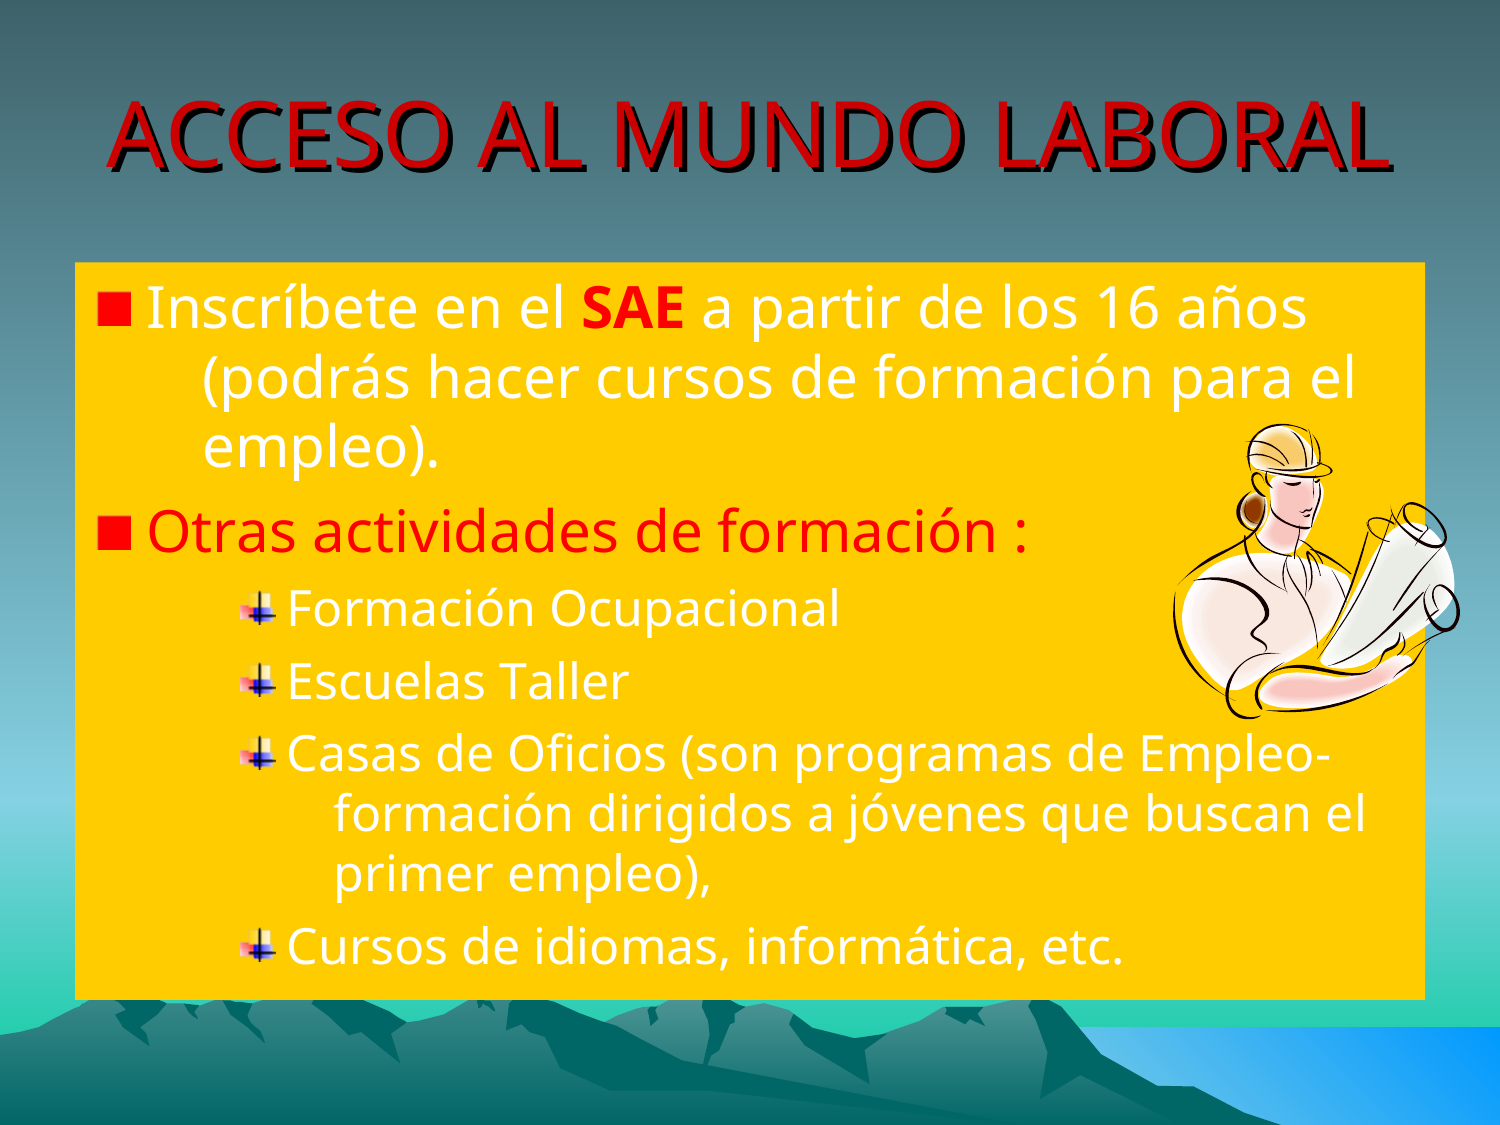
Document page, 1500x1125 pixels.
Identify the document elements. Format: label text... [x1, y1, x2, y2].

title ACCESO AL MUNDO LABORAL [75, 37, 1426, 225]
list Inscríbete en el SAE a partir de los 16 años (podrás hacer cursos de formación para el empleo). Otras actividades de formación : Formación Ocupacional Escuelas Taller Casas de Oficios (son programas de Empleo-formación dirigidos a jóvenes que buscan el primer empleo), Cursos de idiomas, informática, etc. [75, 262, 1426, 1000]
picture [1163, 408, 1461, 723]
